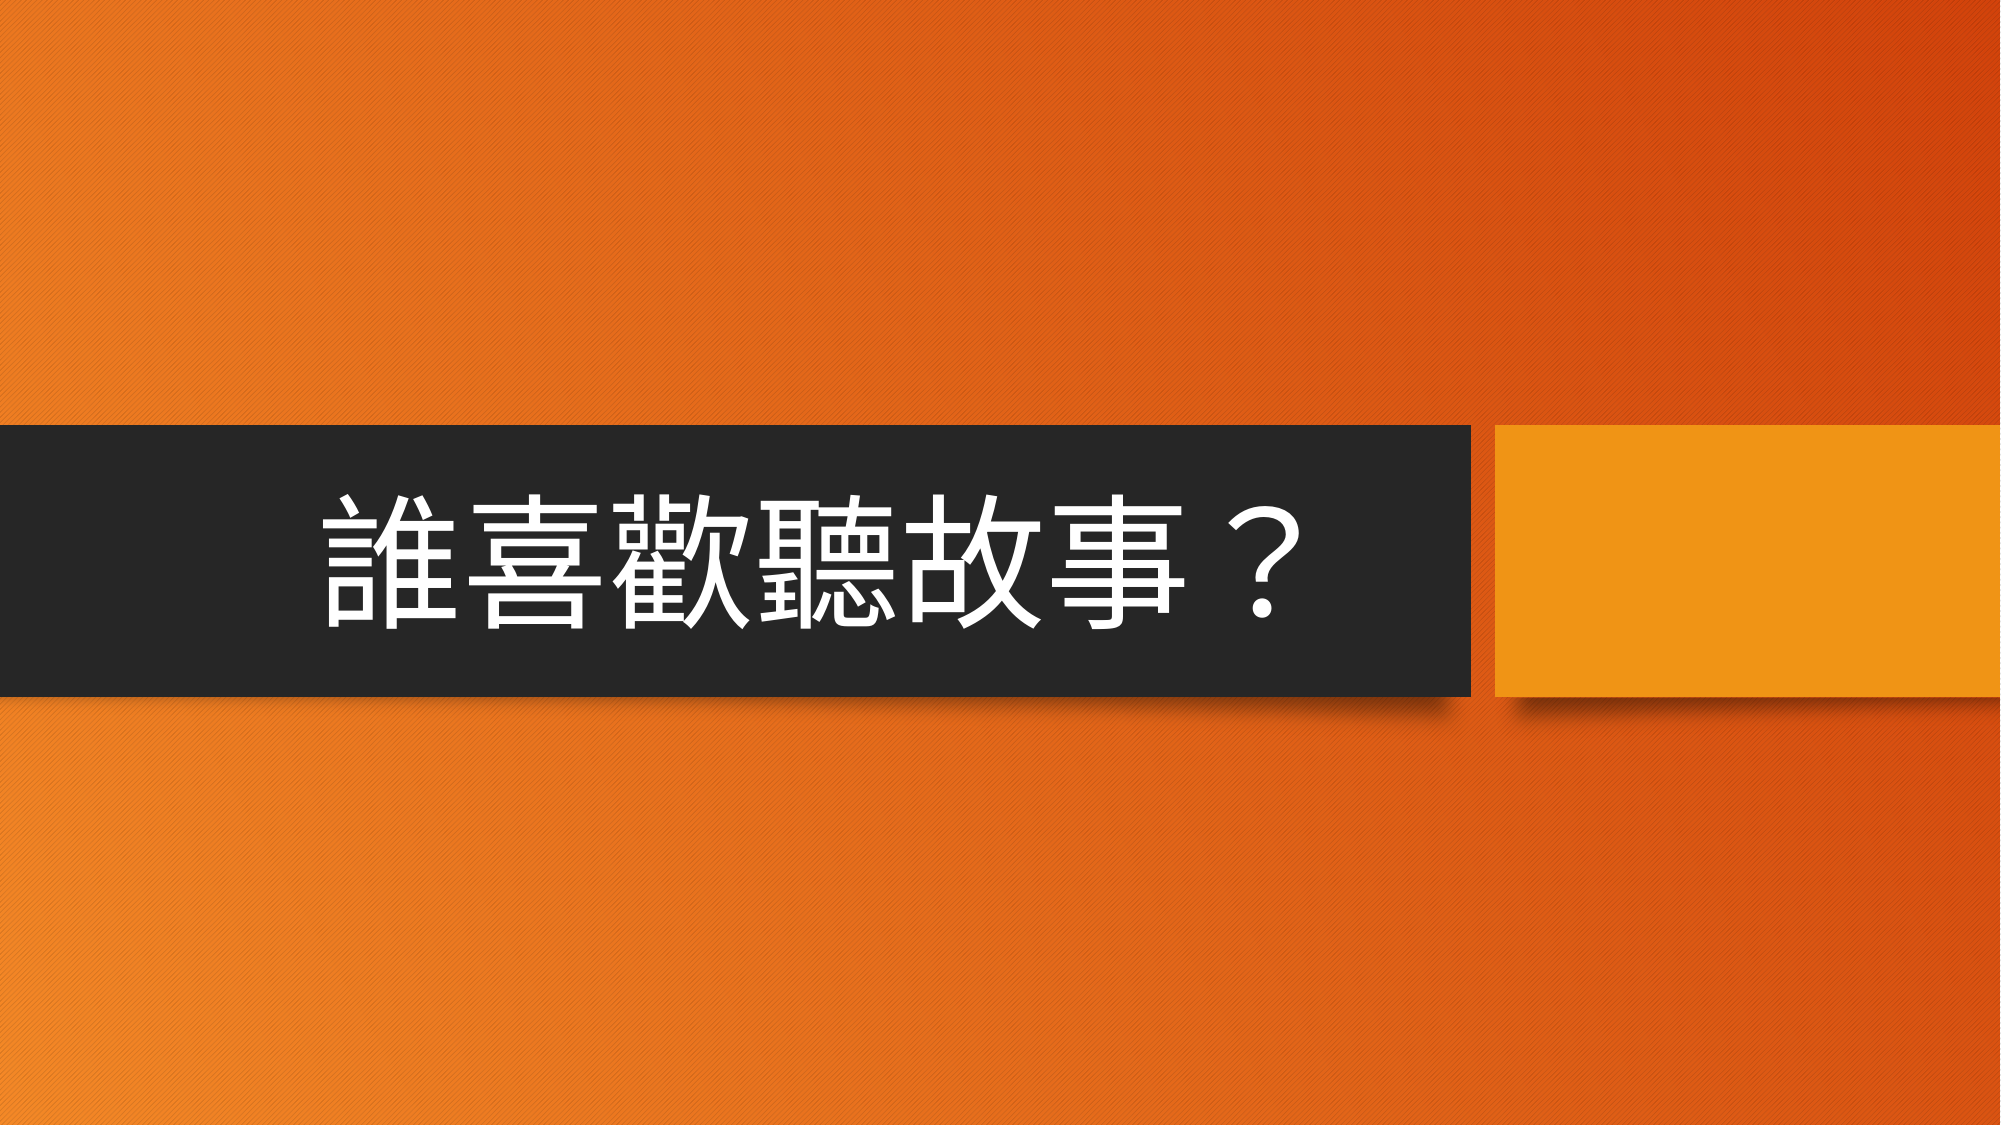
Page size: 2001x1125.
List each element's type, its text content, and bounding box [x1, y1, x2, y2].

title 誰喜歡聽故事？ [37, 439, 1618, 657]
